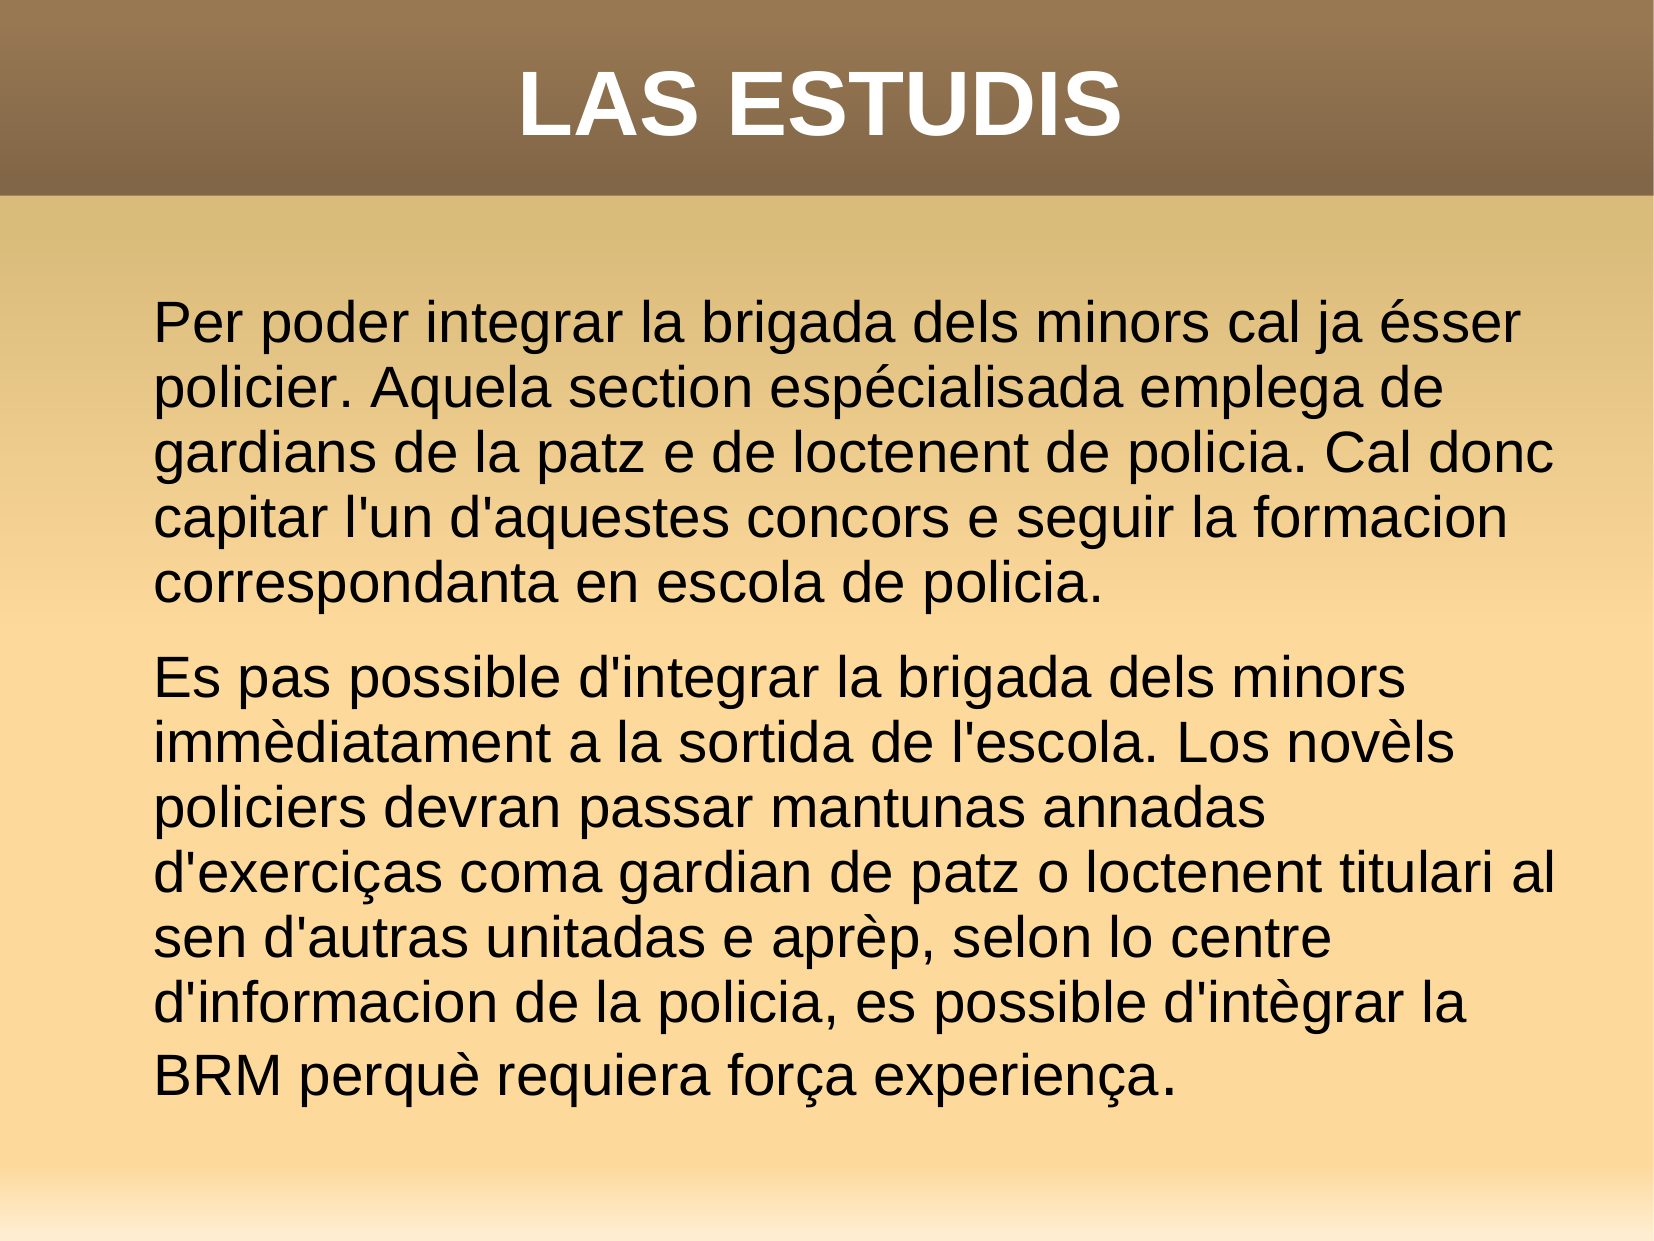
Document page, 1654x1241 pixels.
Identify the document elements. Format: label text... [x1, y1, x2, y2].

picture [0, 0, 1654, 1241]
title LAS ESTUDIS [76, 0, 1565, 208]
list Per poder integrar la brigada dels minors cal ja ésser policier. Aquela section espécialisada emplega de gardians de la patz e de loctenent de policia. Cal donc capitar l'un d'aquestes concors e seguir la formacion correspondanta en escola de policia. Es pas possible d'integrar la brigada dels minors immèdiatament a la sortida de l'escola. Los novèls policiers devran passar mantunas annadas d'exerciças coma gardian de patz o loctenent titulari al sen d'autras unitadas e aprèp, selon lo centre d'informacion de la policia, es possible d'intègrar la BRM perquè requiera força experiença. [82, 290, 1571, 1110]
